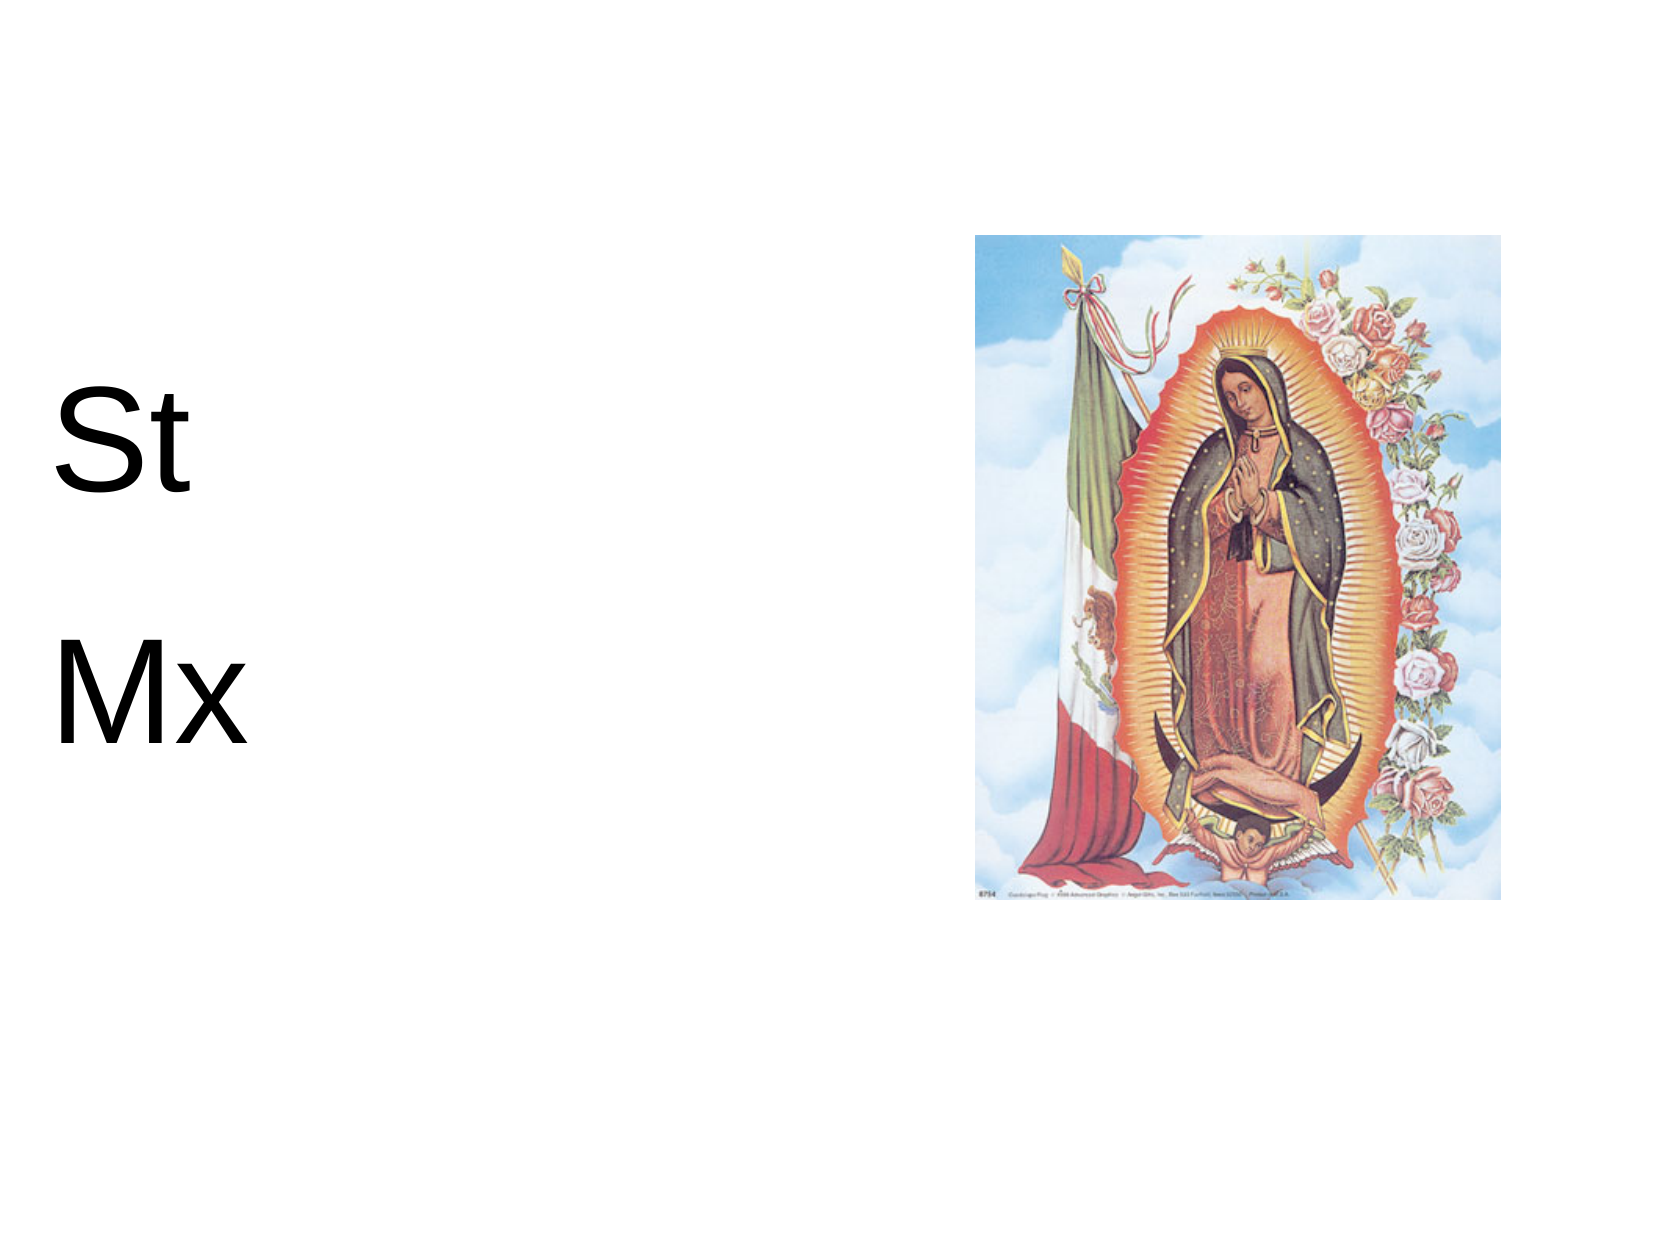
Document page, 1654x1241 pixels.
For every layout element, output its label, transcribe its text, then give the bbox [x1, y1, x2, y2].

subtitle St Mx [49, 43, 1538, 1088]
picture [975, 235, 1501, 901]
